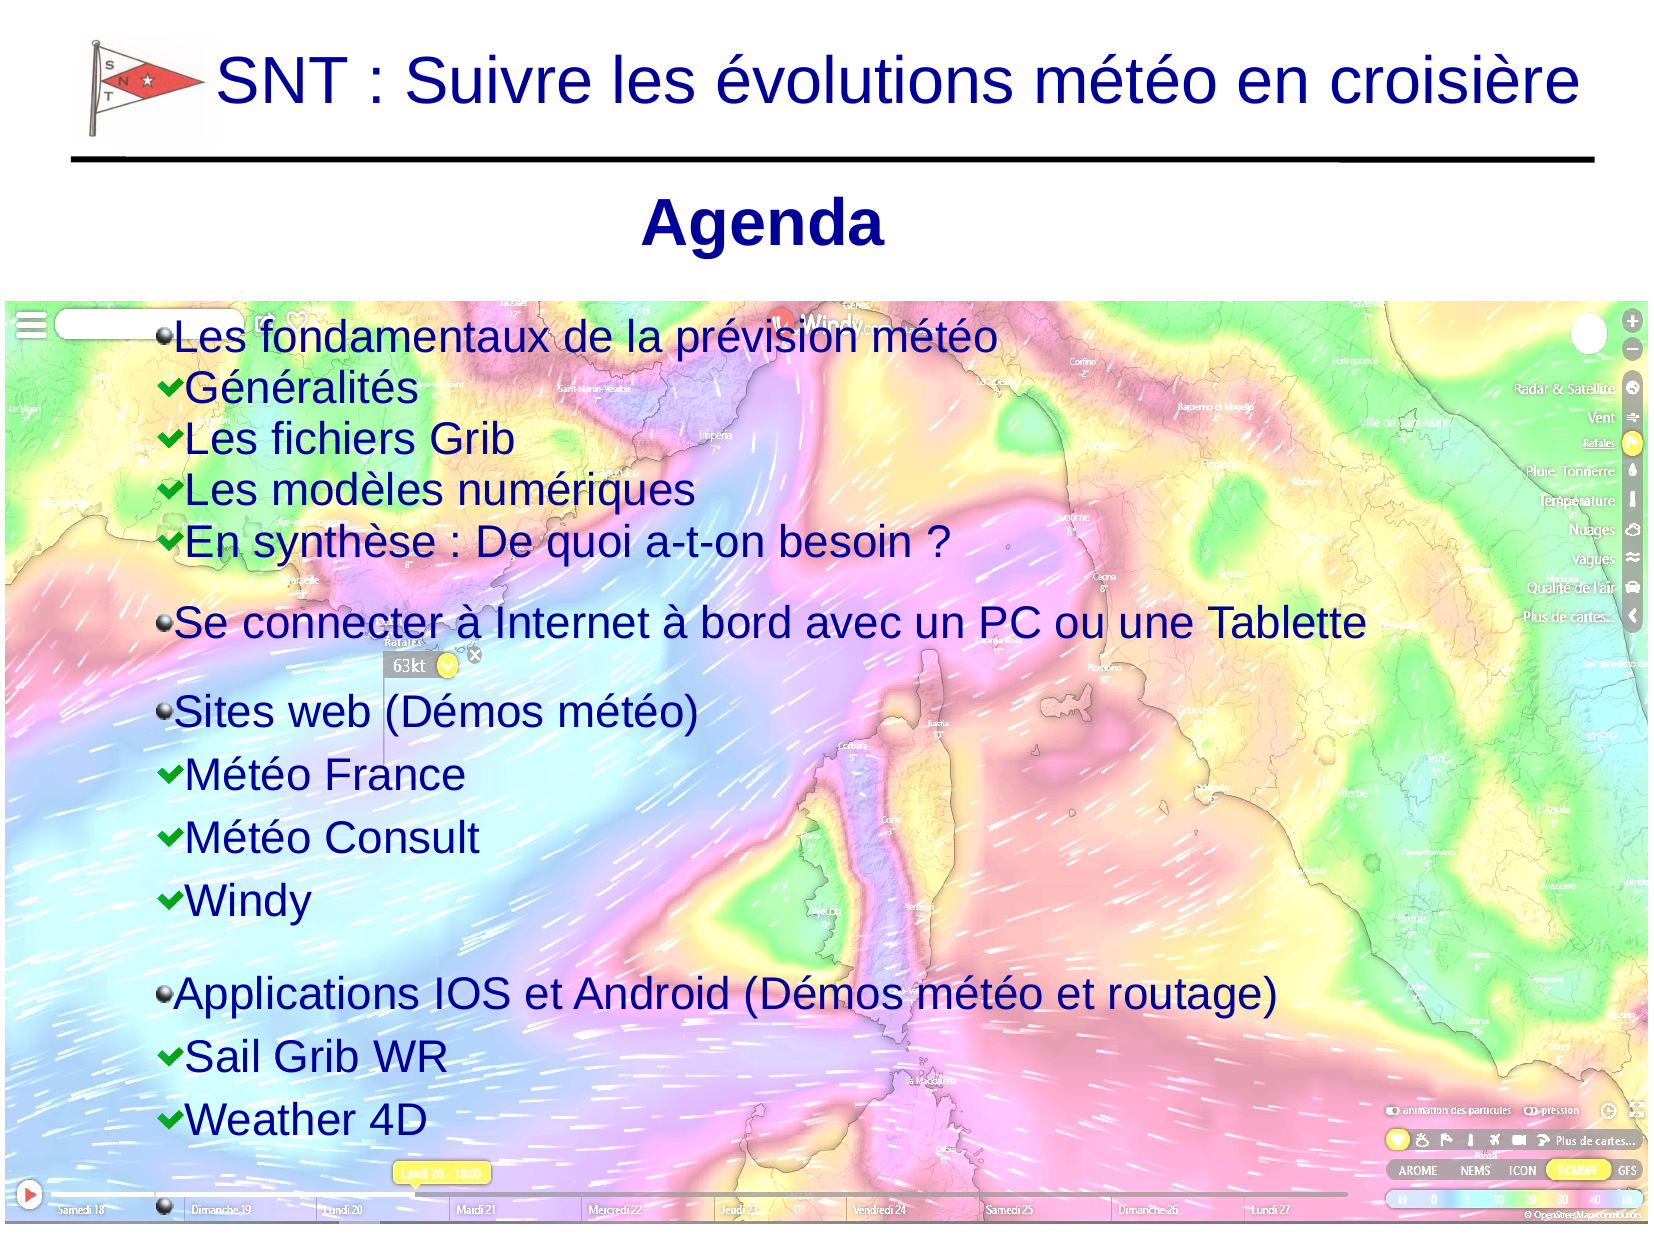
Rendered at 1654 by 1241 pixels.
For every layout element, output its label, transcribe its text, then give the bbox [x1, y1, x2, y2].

picture [5, 301, 141, 1235]
picture [1453, 301, 1648, 1235]
text_box Agenda Les fondamentaux de la prévision météo Généralités Les fichiers Grib Les modèles numériques En synthèse : De quoi a-t-on besoin ? Se connecter à Internet à bord avec un PC ou une Tablette Sites web (Démos météo) Météo France Météo Consult Windy Applications IOS et Android (Démos météo et routage) Sail Grib WR Weather 4D [141, 177, 1453, 1237]
text_box SNT : Suivre les évolutions météo en croisière [200, 35, 1598, 126]
